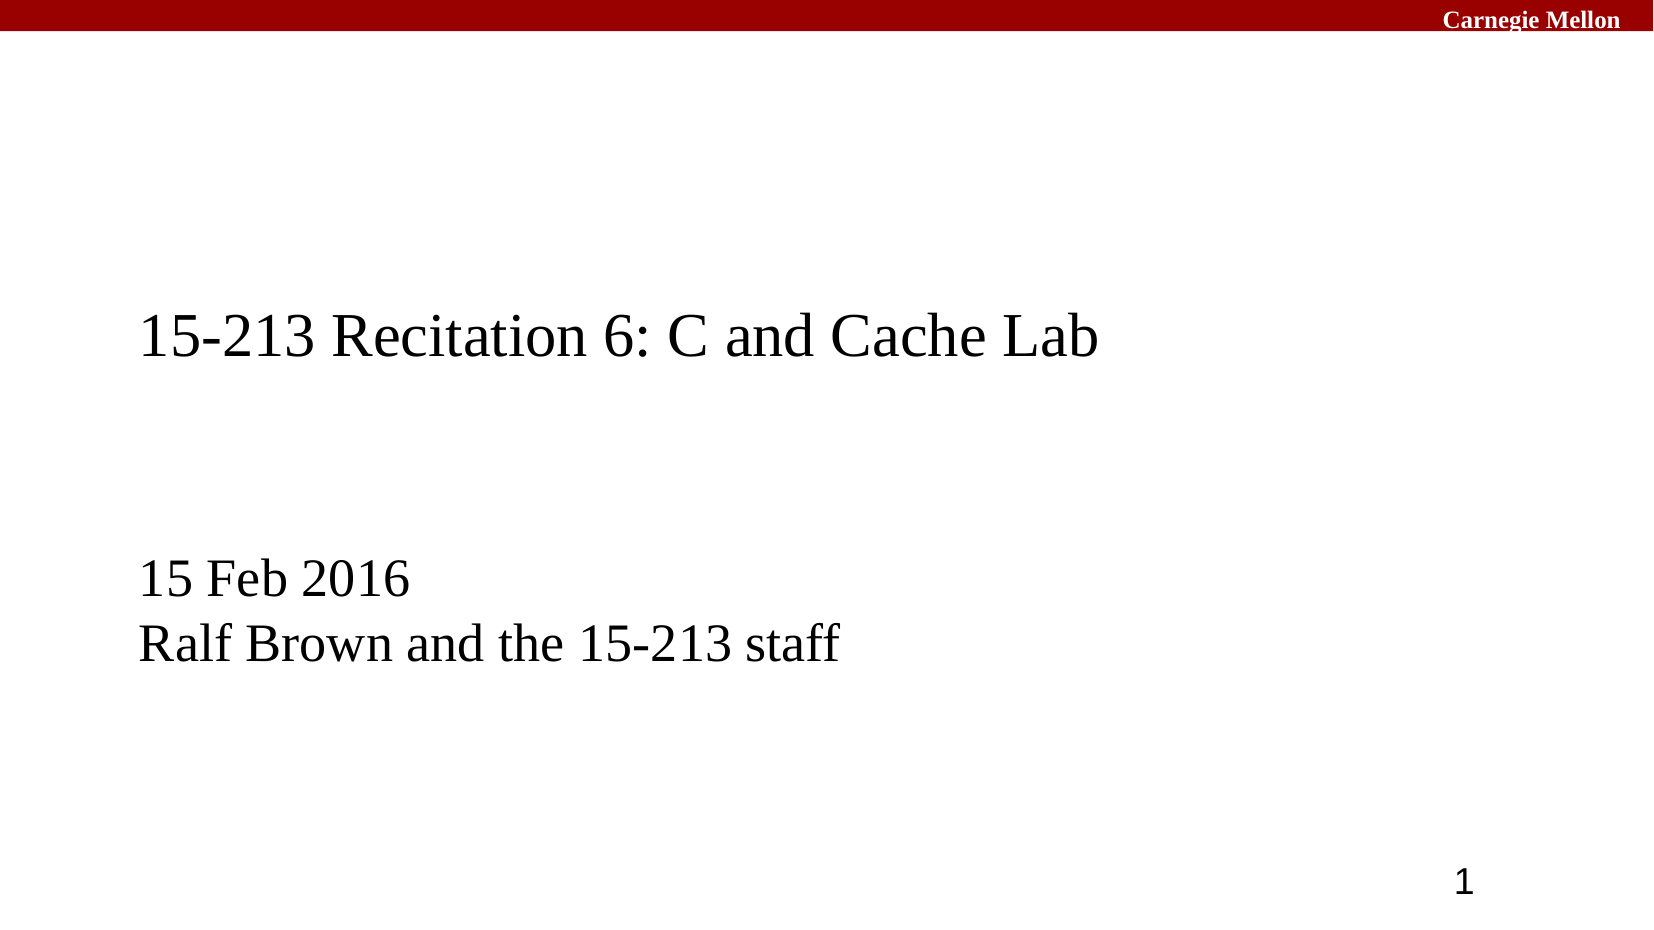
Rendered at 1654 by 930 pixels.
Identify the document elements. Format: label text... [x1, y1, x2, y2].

subtitle 15 Feb 2016 Ralf Brown and the 15-213 staff [123, 526, 1512, 930]
title 15-213 Recitation 6: C and Cache Lab [123, 236, 1529, 426]
